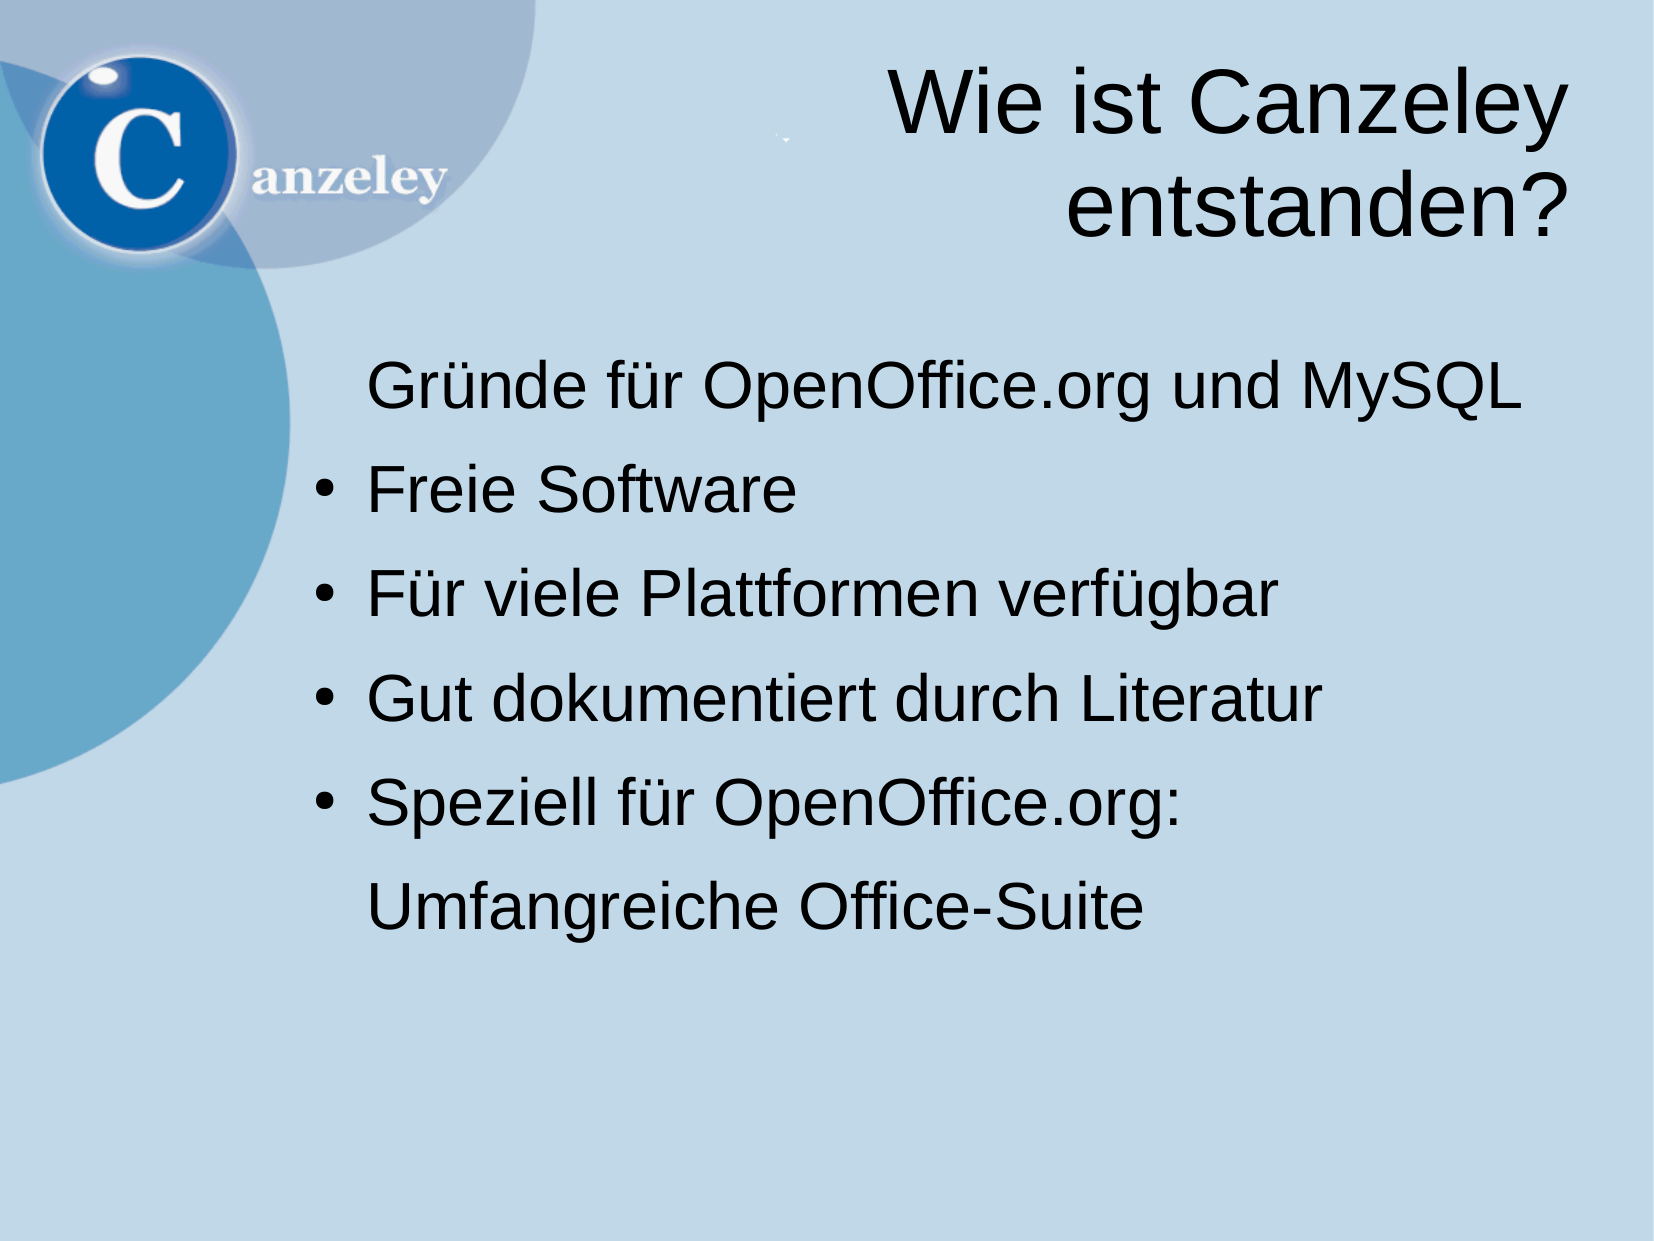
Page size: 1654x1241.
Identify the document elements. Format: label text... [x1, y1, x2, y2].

title Wie ist Canzeley entstanden? [82, 50, 1571, 256]
picture [0, 0, 1654, 1241]
list Gründe für OpenOffice.org und MySQL Freie Software Für viele Plattformen verfügbar Gut dokumentiert durch Literatur Speziell für OpenOffice.org: Umfangreiche Office-Suite [295, 347, 1625, 1152]
